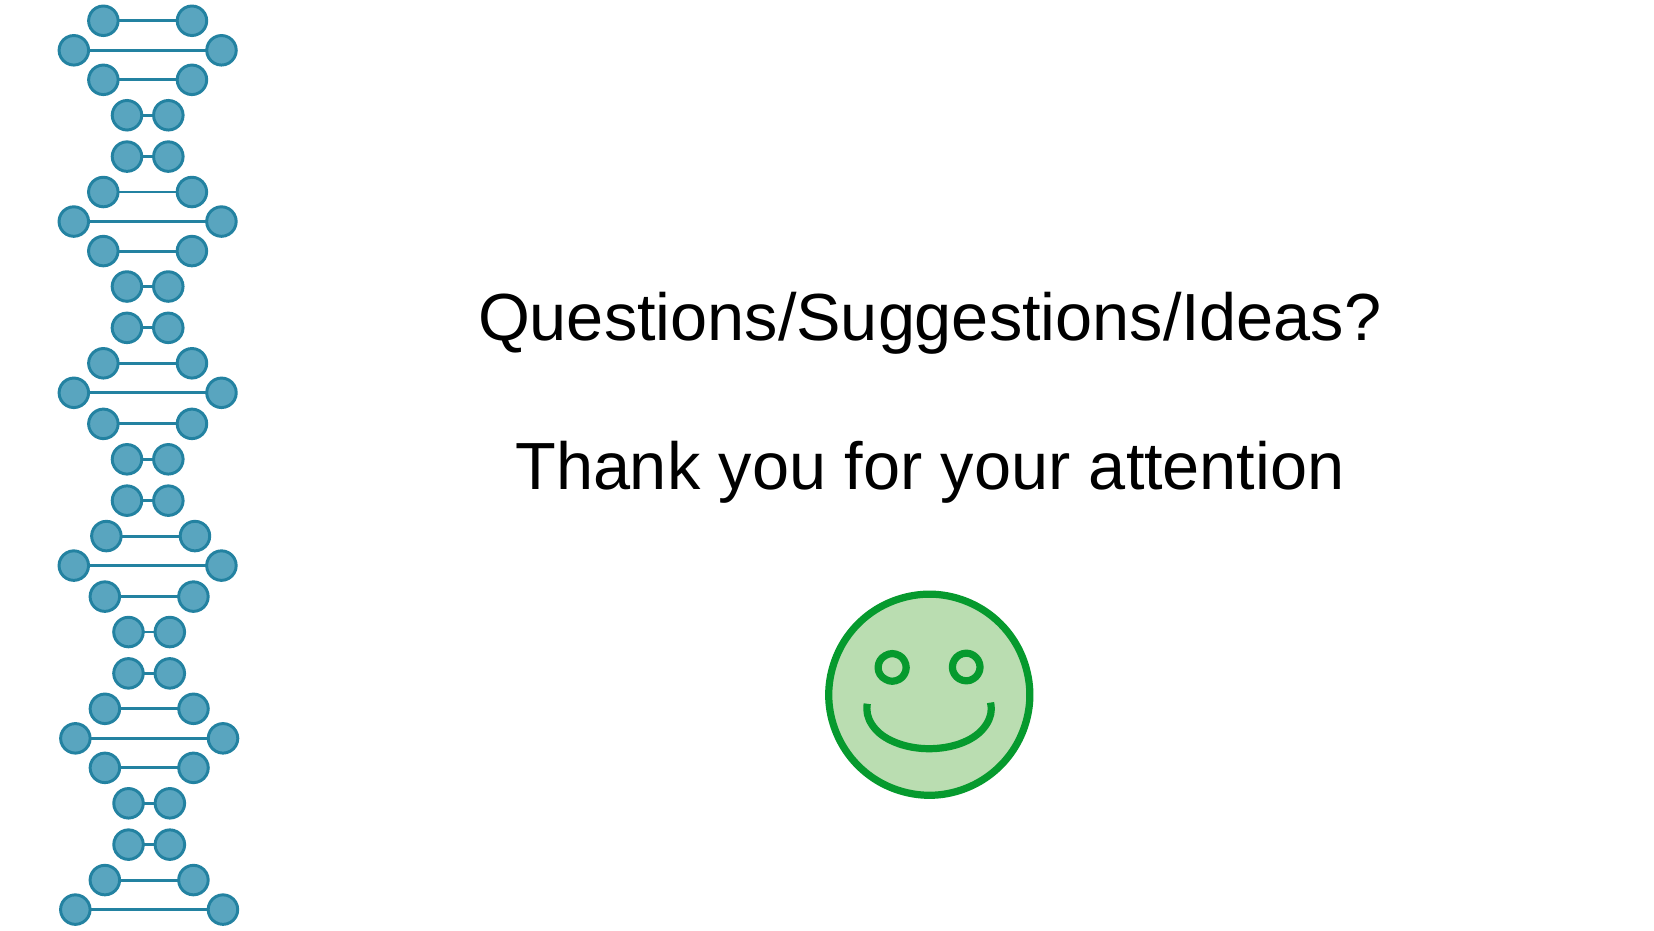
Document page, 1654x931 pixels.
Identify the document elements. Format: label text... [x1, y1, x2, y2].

subtitle Questions/Suggestions/Ideas? Thank you for your attention [265, 147, 1595, 860]
picture [825, 590, 1034, 799]
